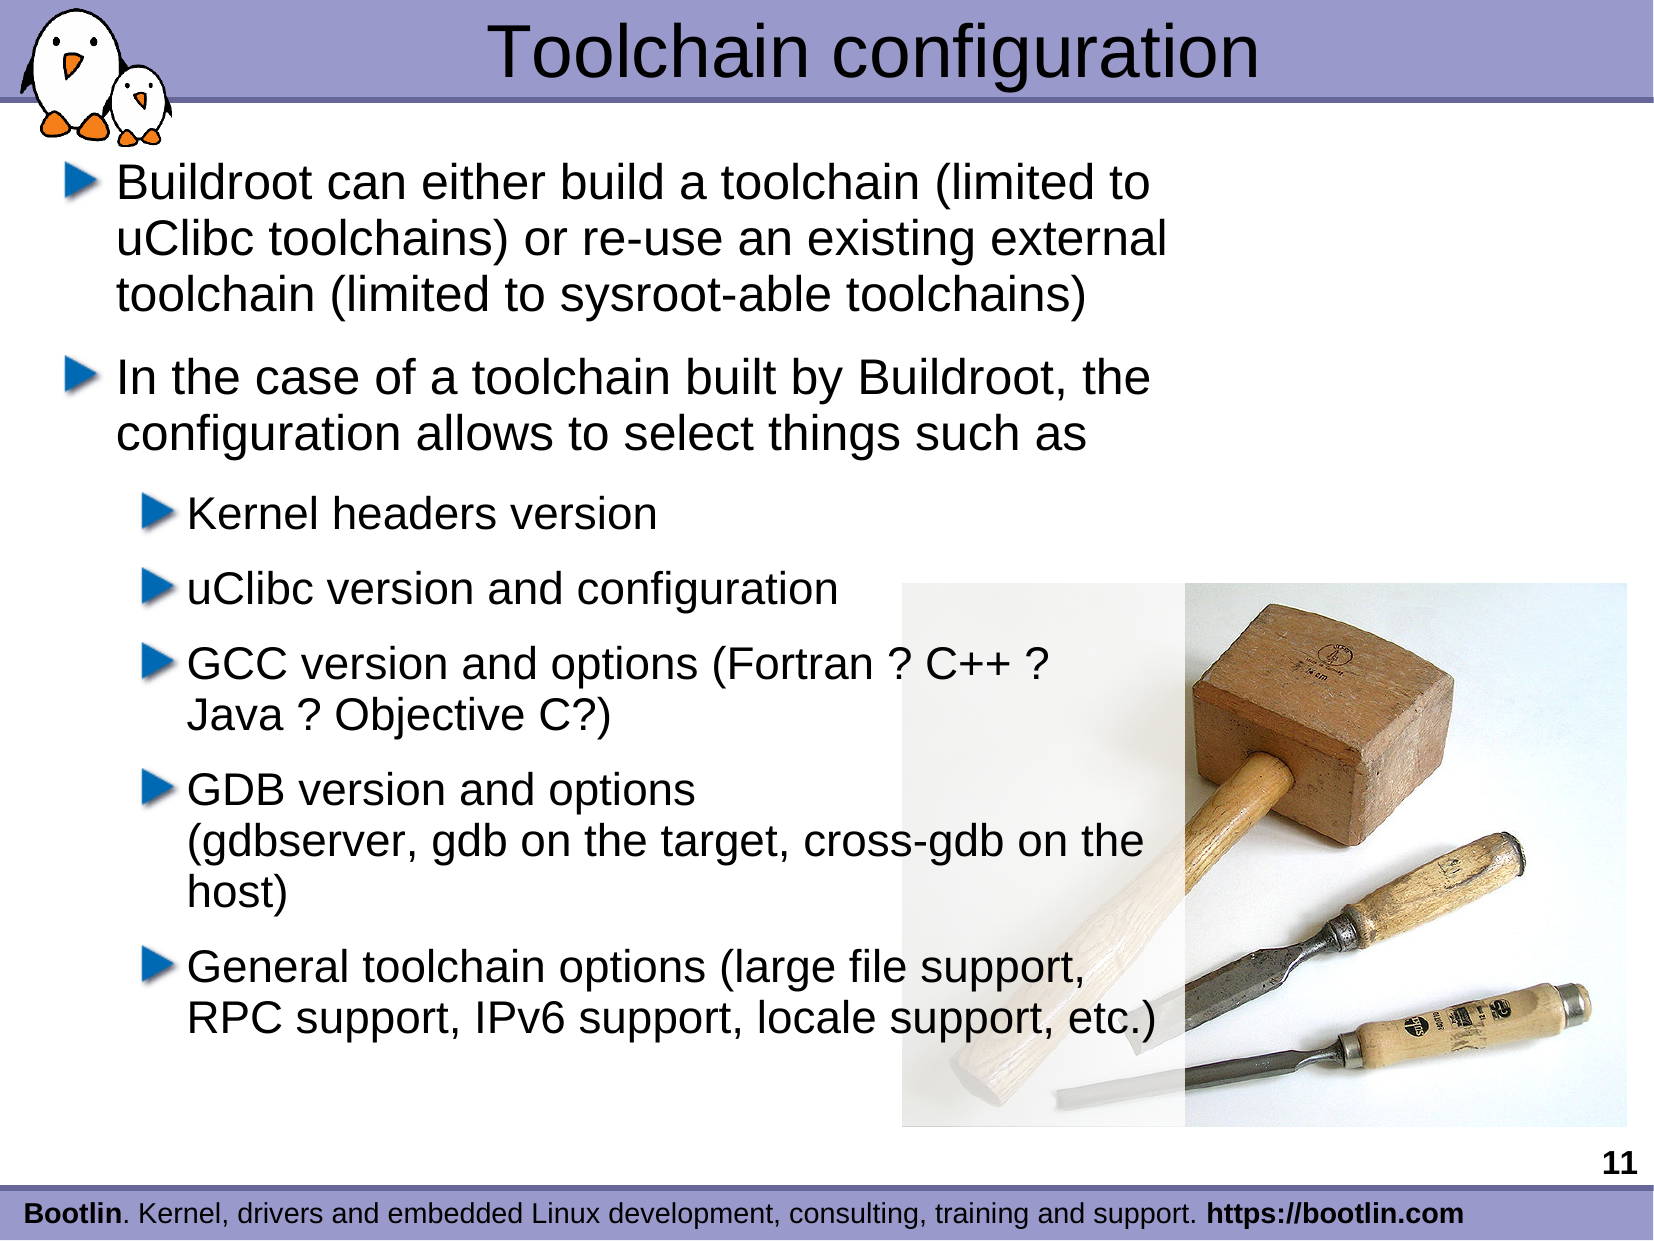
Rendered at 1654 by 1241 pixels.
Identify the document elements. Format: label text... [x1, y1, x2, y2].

picture [20, 8, 172, 147]
title Toolchain configuration [197, 5, 1551, 97]
list Buildroot can either build a toolchain (limited to uClibc toolchains) or re-use an existing external toolchain (limited to sysroot-able toolchains) In the case of a toolchain built by Buildroot, the configuration allows to select things such as Kernel headers version uClibc version and configuration GCC version and options (Fortran ? C++ ? Java ? Objective C?) GDB version and options (gdbserver, gdb on the target, cross-gdb on the host) General toolchain options (large file support, RPC support, IPv6 support, locale support, etc.) [44, 154, 1185, 1127]
picture [1185, 583, 1627, 1127]
